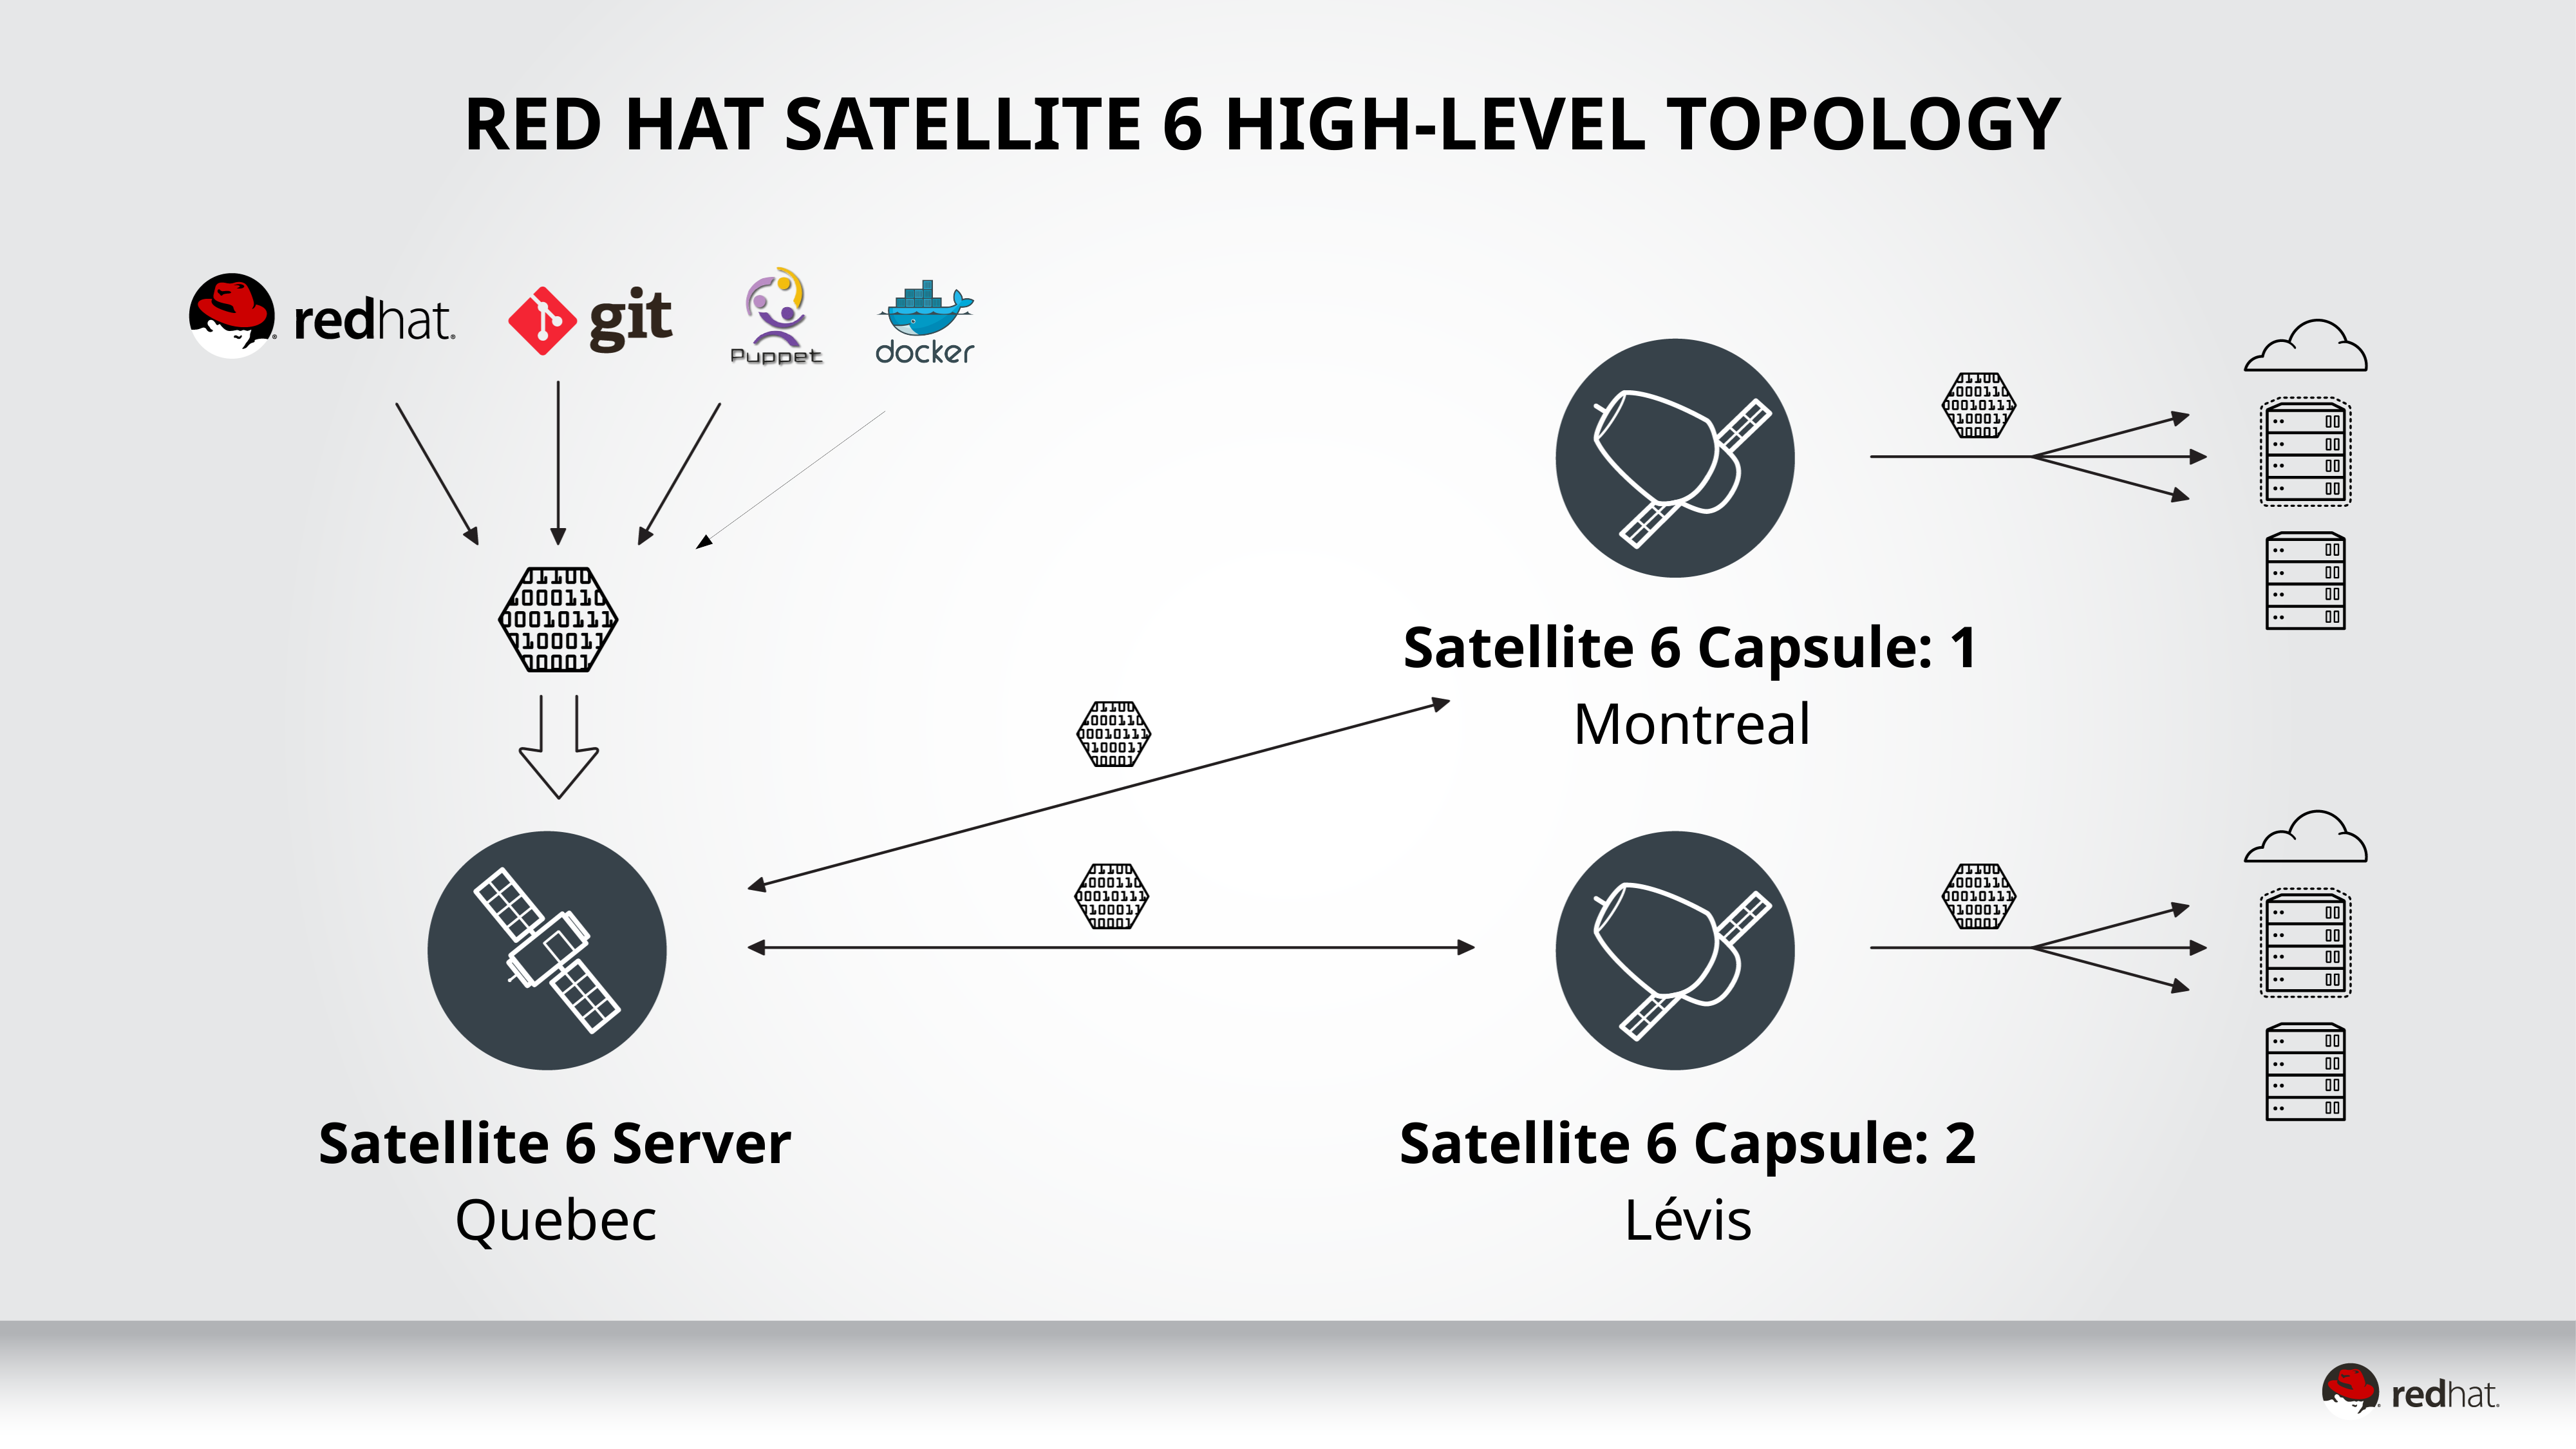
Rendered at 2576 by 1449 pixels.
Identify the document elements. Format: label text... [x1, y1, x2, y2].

text_box RED HAT SATELLITE 6 HIGH-LEVEL TOPOLOGY [453, 67, 2120, 169]
text_box Satellite 6 Server Quebec [309, 1098, 791, 1251]
text_box Satellite 6 Capsule: 1 Montreal [1394, 602, 1958, 755]
picture [0, 0, 2576, 1449]
text_box Satellite 6 Capsule: 2 Lévis [1390, 1098, 1966, 1251]
